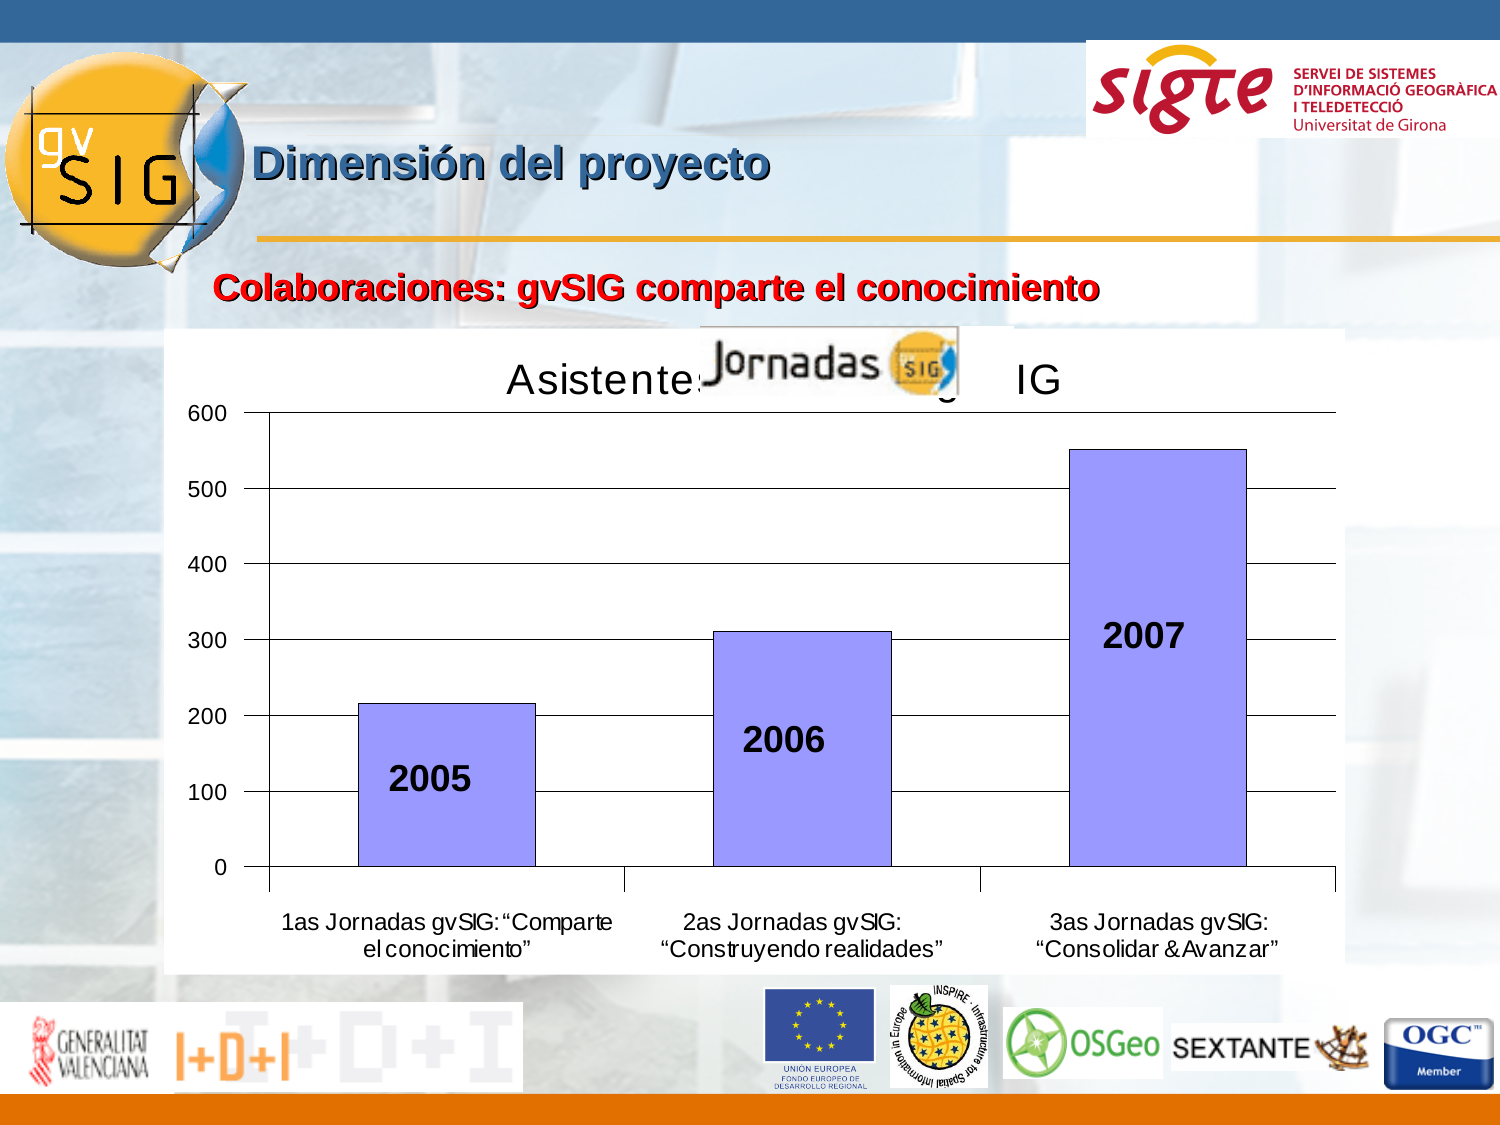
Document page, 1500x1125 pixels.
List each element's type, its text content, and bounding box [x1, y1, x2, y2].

text_box 2005 [373, 749, 519, 807]
text_box 2006 [727, 710, 870, 768]
picture [1171, 1023, 1375, 1071]
picture [1086, 40, 1500, 131]
picture [1003, 1007, 1163, 1079]
text_box Dimensión del proyecto [236, 131, 1500, 199]
picture [0, 49, 250, 276]
picture [0, 1002, 523, 1094]
text_box 2007 [1087, 606, 1230, 664]
picture [890, 985, 988, 1088]
picture [763, 987, 876, 1089]
text_box Colaboraciones: gvSIG comparte el conocimiento [197, 260, 1500, 322]
chart [164, 328, 1346, 975]
picture [700, 326, 1014, 398]
picture [1384, 1018, 1494, 1090]
